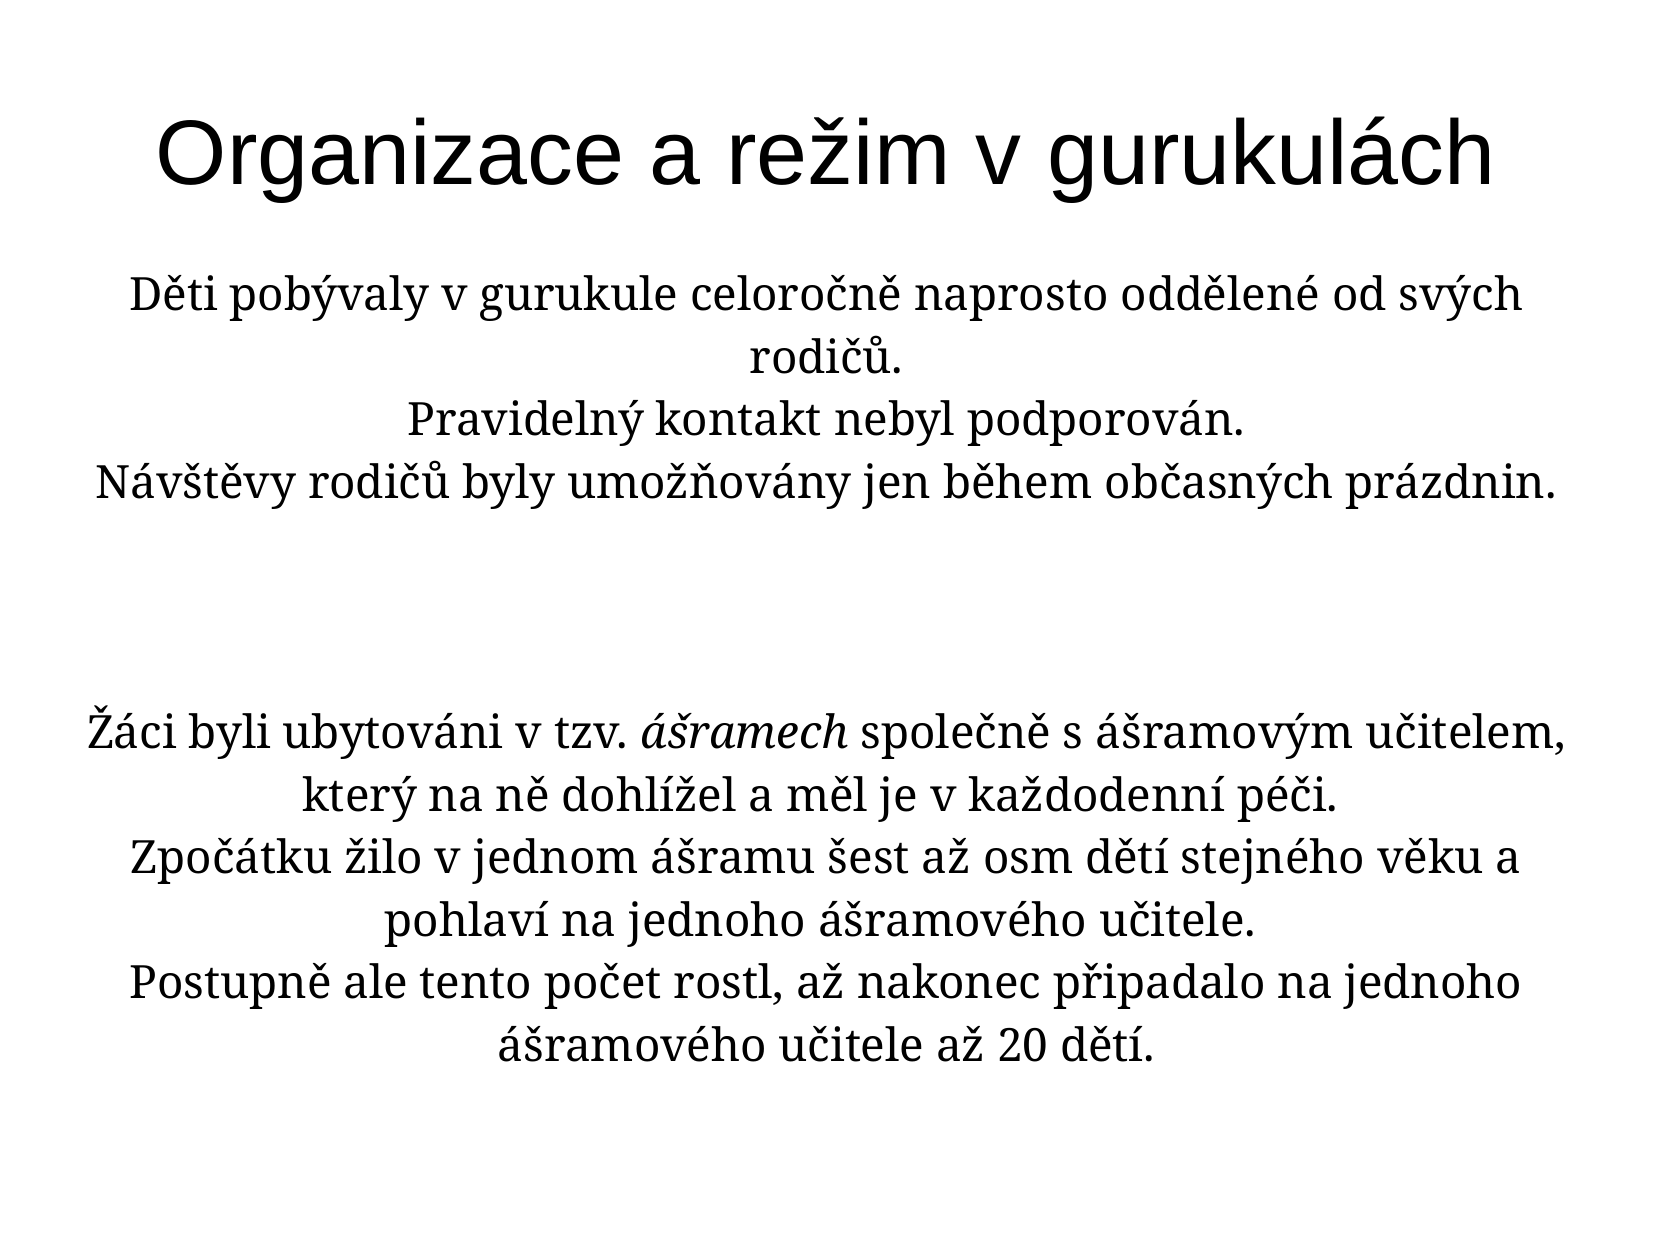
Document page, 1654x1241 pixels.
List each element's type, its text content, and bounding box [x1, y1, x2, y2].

subtitle Děti pobývaly v gurukule celoročně naprosto oddělené od svých rodičů. Pravidelný kontakt nebyl podporován. Návštěvy rodičů byly umožňovány jen během občasných prázdnin. Žáci byli ubytováni v tzv. ášramech společně s ášramovým učitelem, který na ně dohlížel a měl je v každodenní péči. Zpočátku žilo v jednom ášramu šest až osm dětí stejného věku a pohlaví na jednoho ášramového učitele. Postupně ale tento počet rostl, až nakonec připadalo na jednoho ášramového učitele až 20 dětí. [82, 290, 1571, 1109]
title Organizace a režim v gurukulách [82, 49, 1571, 257]
